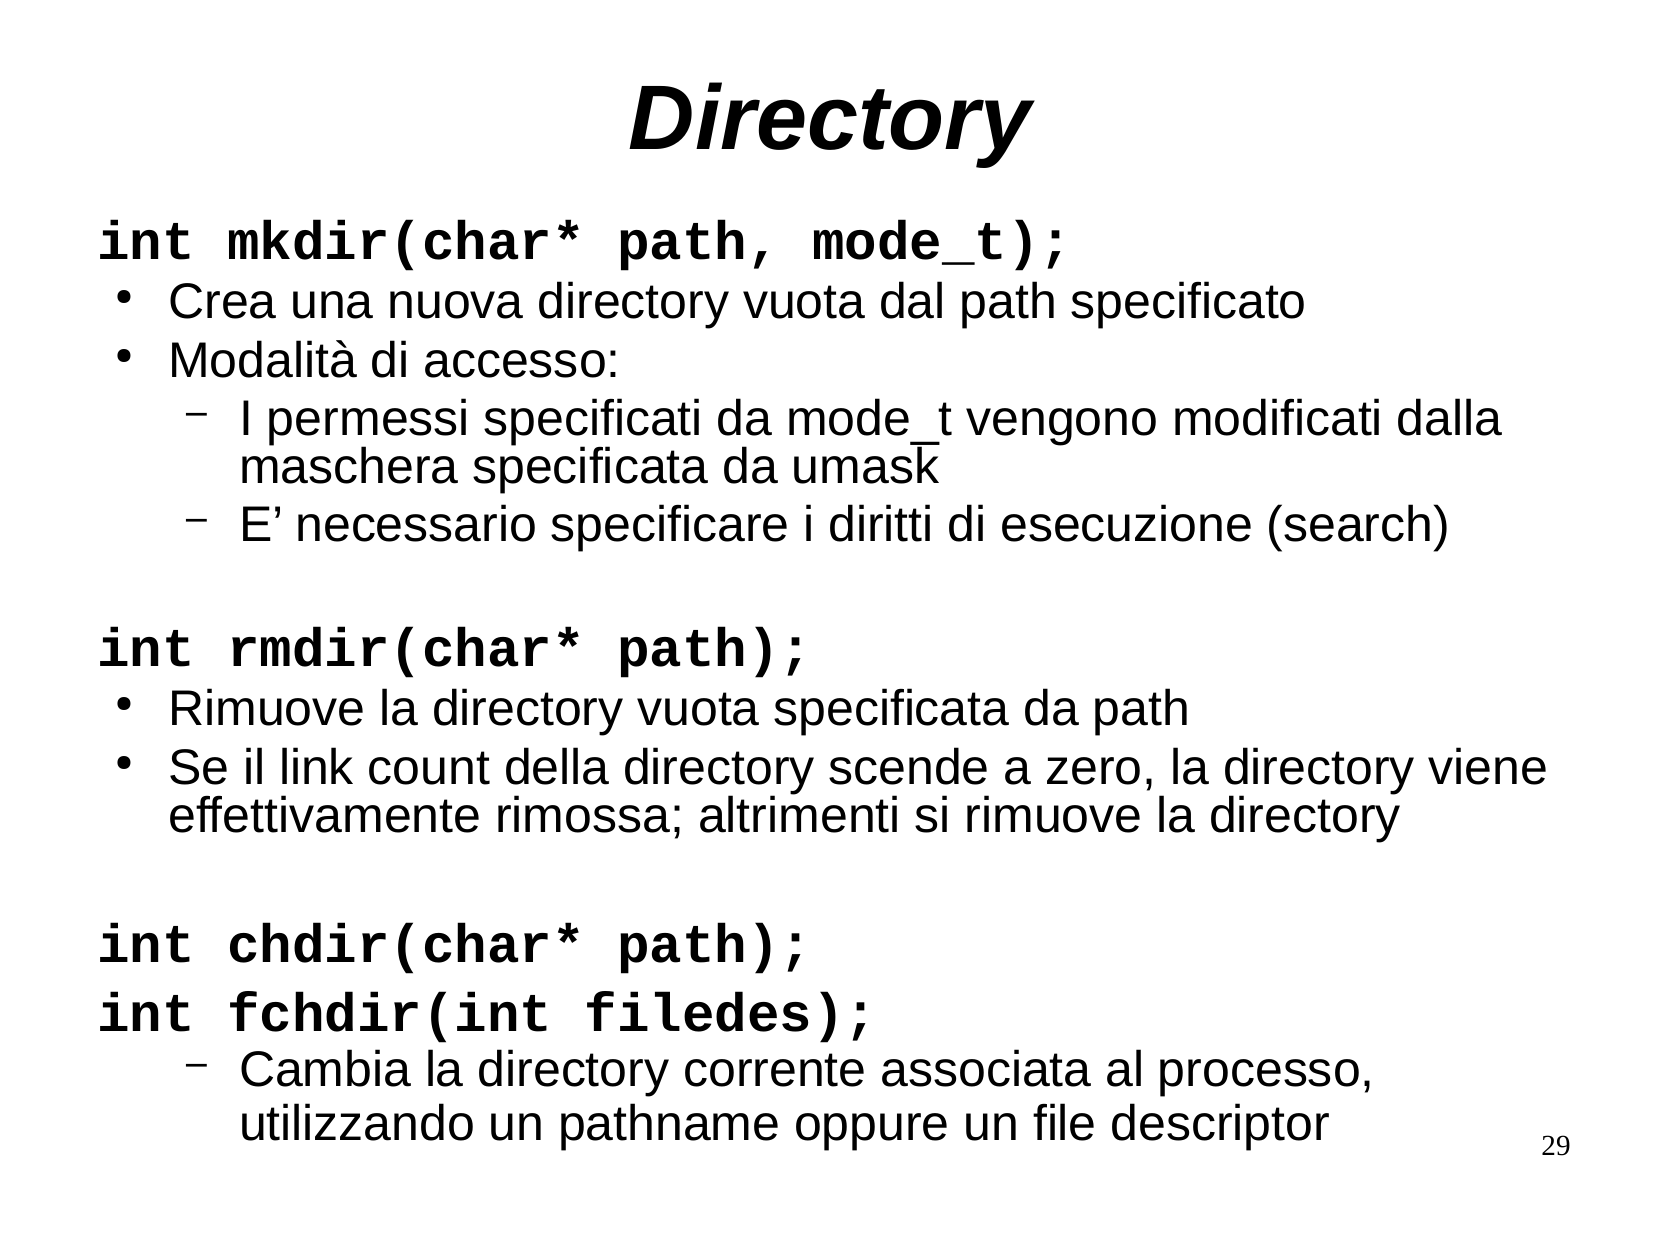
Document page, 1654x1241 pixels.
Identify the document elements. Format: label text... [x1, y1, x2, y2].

list int mkdir(char* path, mode_t); Crea una nuova directory vuota dal path specificato Modalità di accesso: I permessi specificati da mode_t vengono modificati dalla maschera specificata da umask E’ necessario specificare i diritti di esecuzione (search) int rmdir(char* path); Rimuove la directory vuota specificata da path Se il link count della directory scende a zero, la directory viene effettivamente rimossa; altrimenti si rimuove la directory int chdir(char* path); int fchdir(int filedes); Cambia la directory corrente associata al processo, utilizzando un pathname oppure un file descriptor [82, 210, 1571, 1234]
title Directory [82, 50, 1571, 210]
